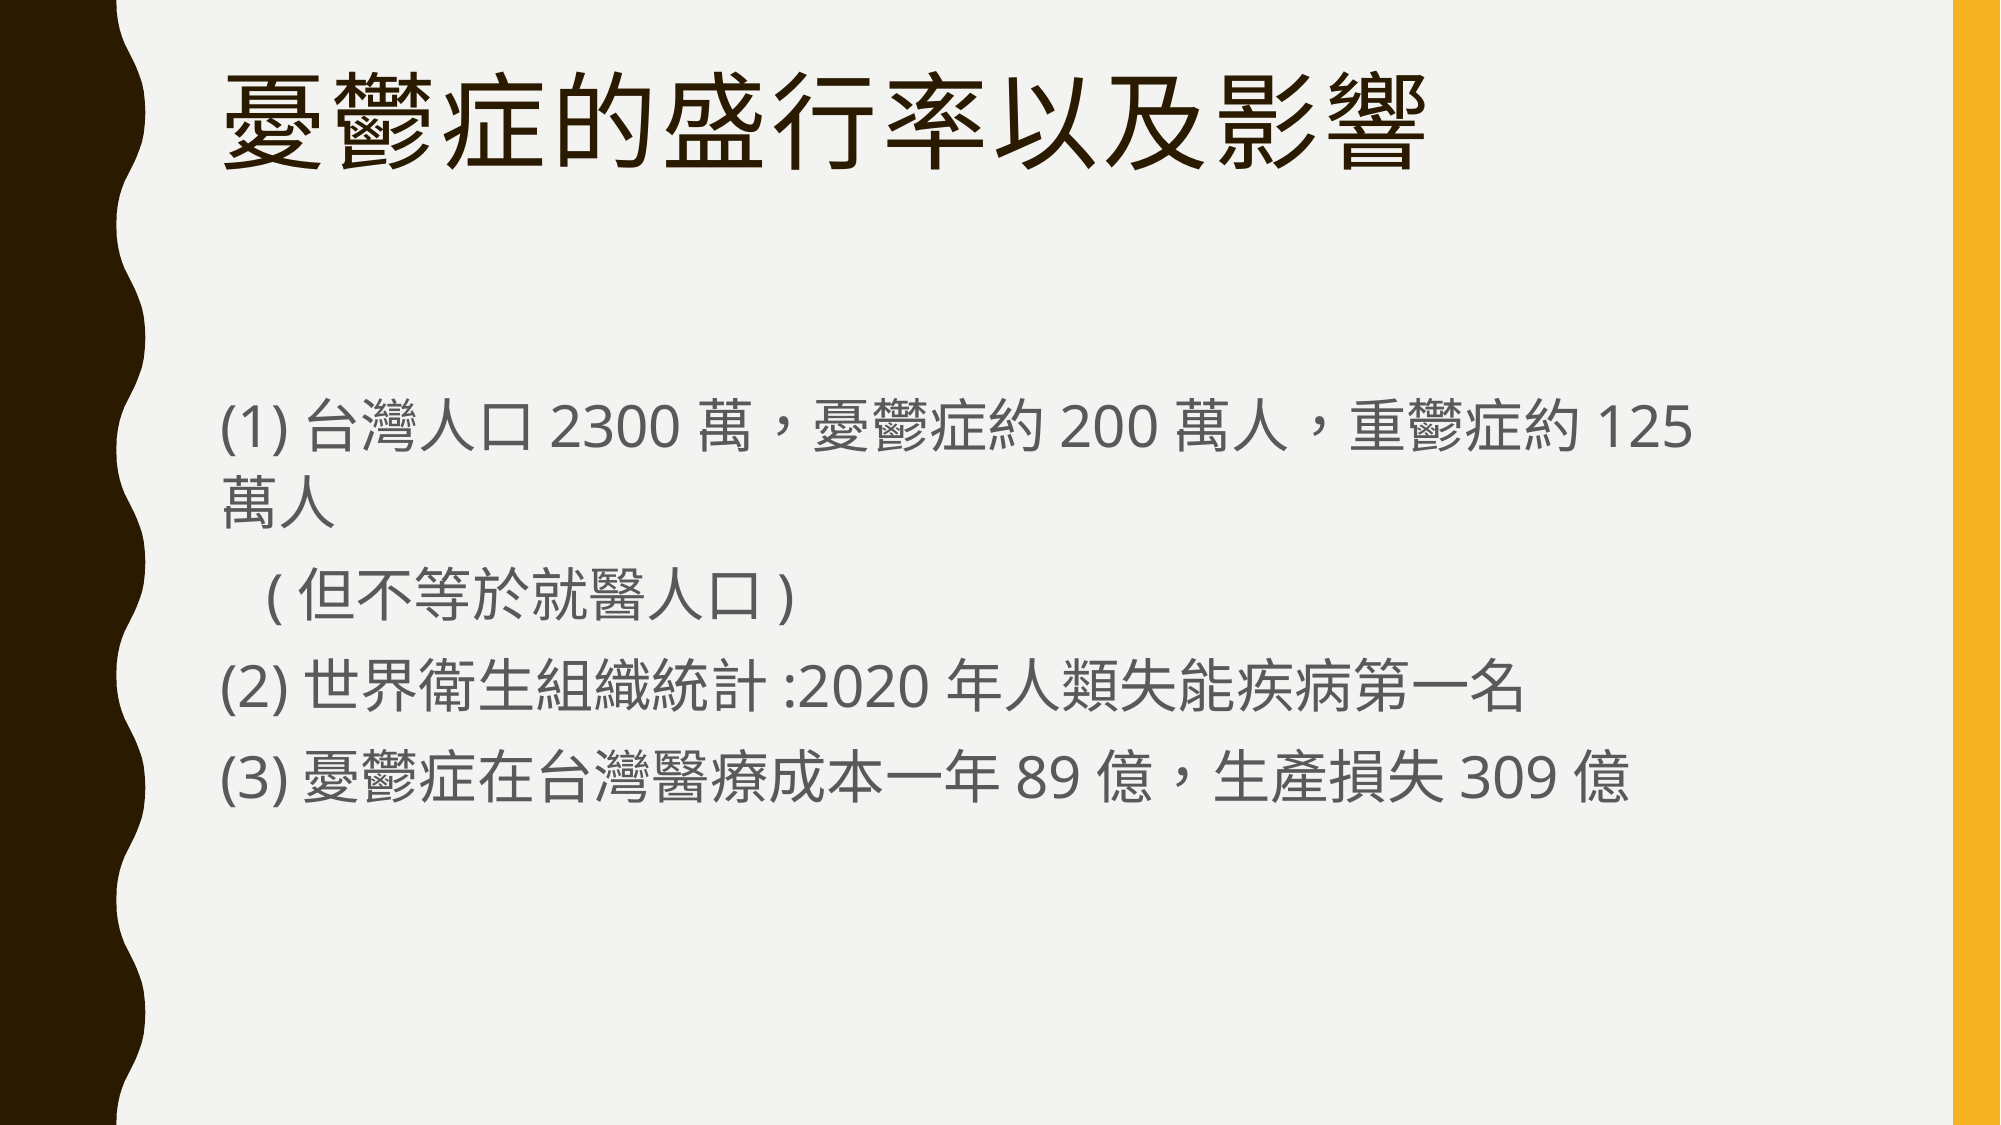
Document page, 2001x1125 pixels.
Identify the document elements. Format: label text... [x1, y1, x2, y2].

title 憂鬱症的盛行率以及影響 [205, 62, 1876, 308]
list (1)台灣人口2300萬，憂鬱症約200萬人，重鬱症約125萬人 (但不等於就醫人口) (2)世界衛生組織統計:2020年人類失能疾病第一名 (3)憂鬱症在台灣醫療成本一年89億，生產損失309億 [205, 375, 1726, 965]
